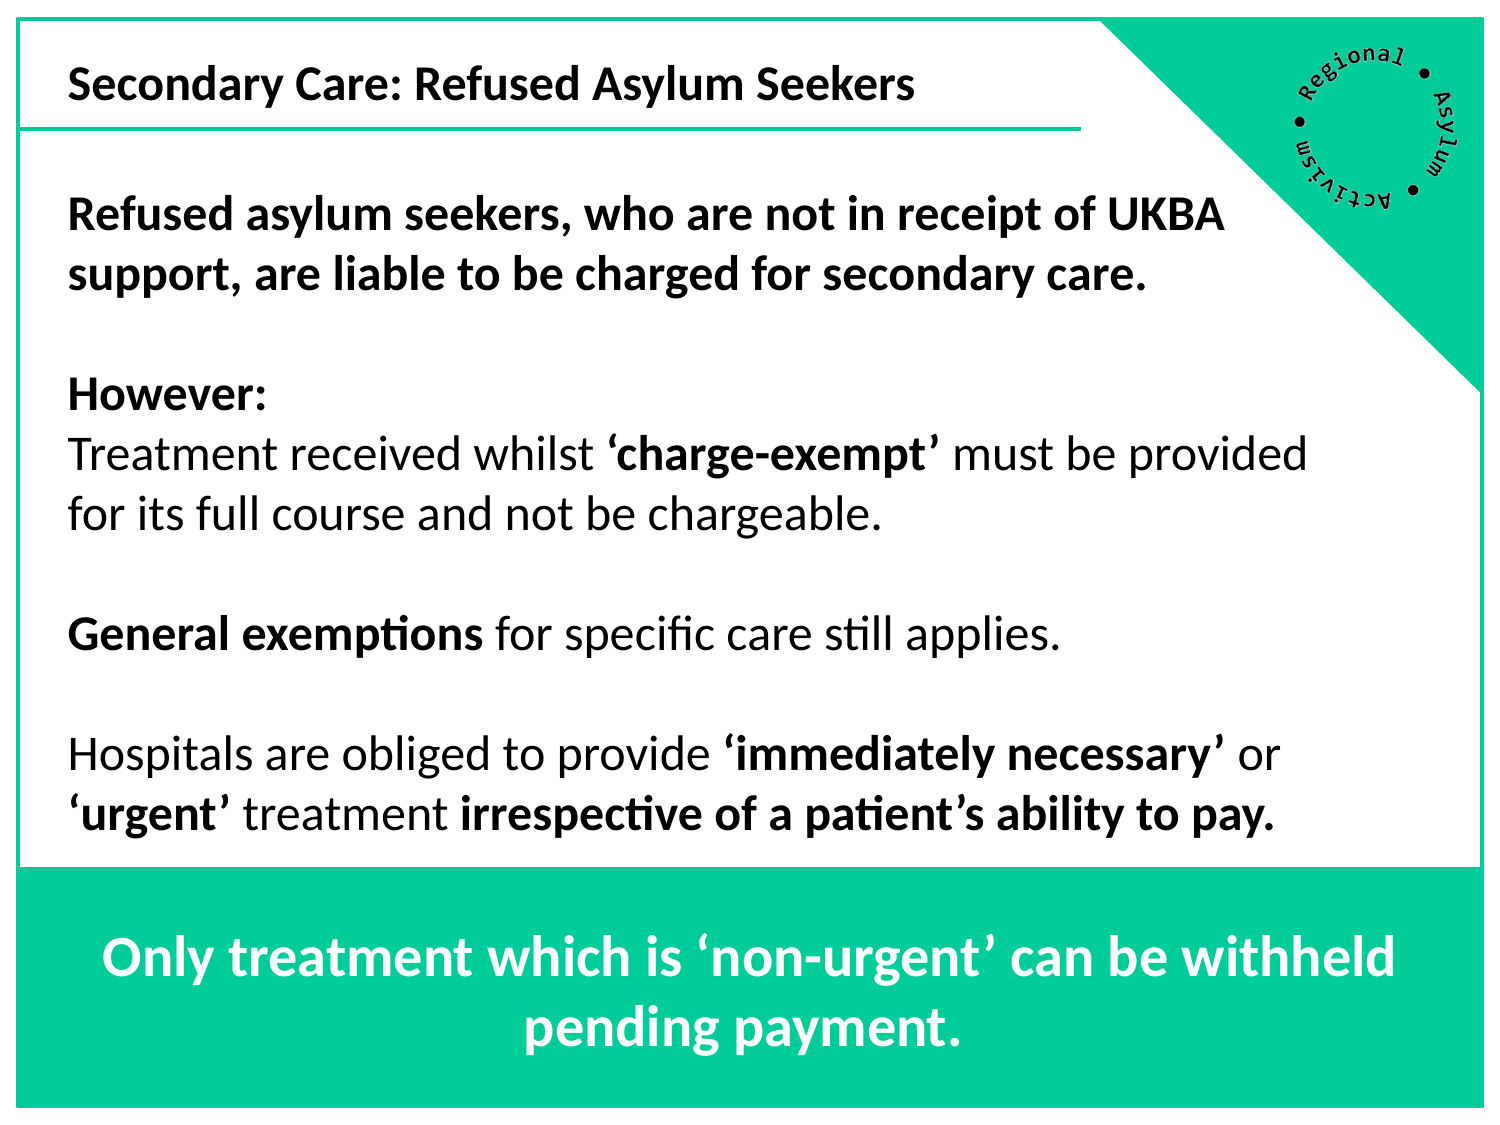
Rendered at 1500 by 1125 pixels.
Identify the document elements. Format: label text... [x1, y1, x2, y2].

text_box Secondary Care: Refused Asylum Seekers [53, 42, 1046, 118]
text_box Only treatment which is ‘non-urgent’ can be withheld pending payment. [17, 869, 1483, 1106]
text_box Refused asylum seekers, who are not in receipt of UKBA support, are liable to be charged for secondary care. However: Treatment received whilst ‘charge-exempt’ must be provided for its full course and not be chargeable. General exemptions for specific care still applies. Hospitals are obliged to provide ‘immediately necessary’ or ‘urgent’ treatment irrespective of a patient’s ability to pay. [53, 172, 1329, 869]
picture [1284, 43, 1461, 215]
